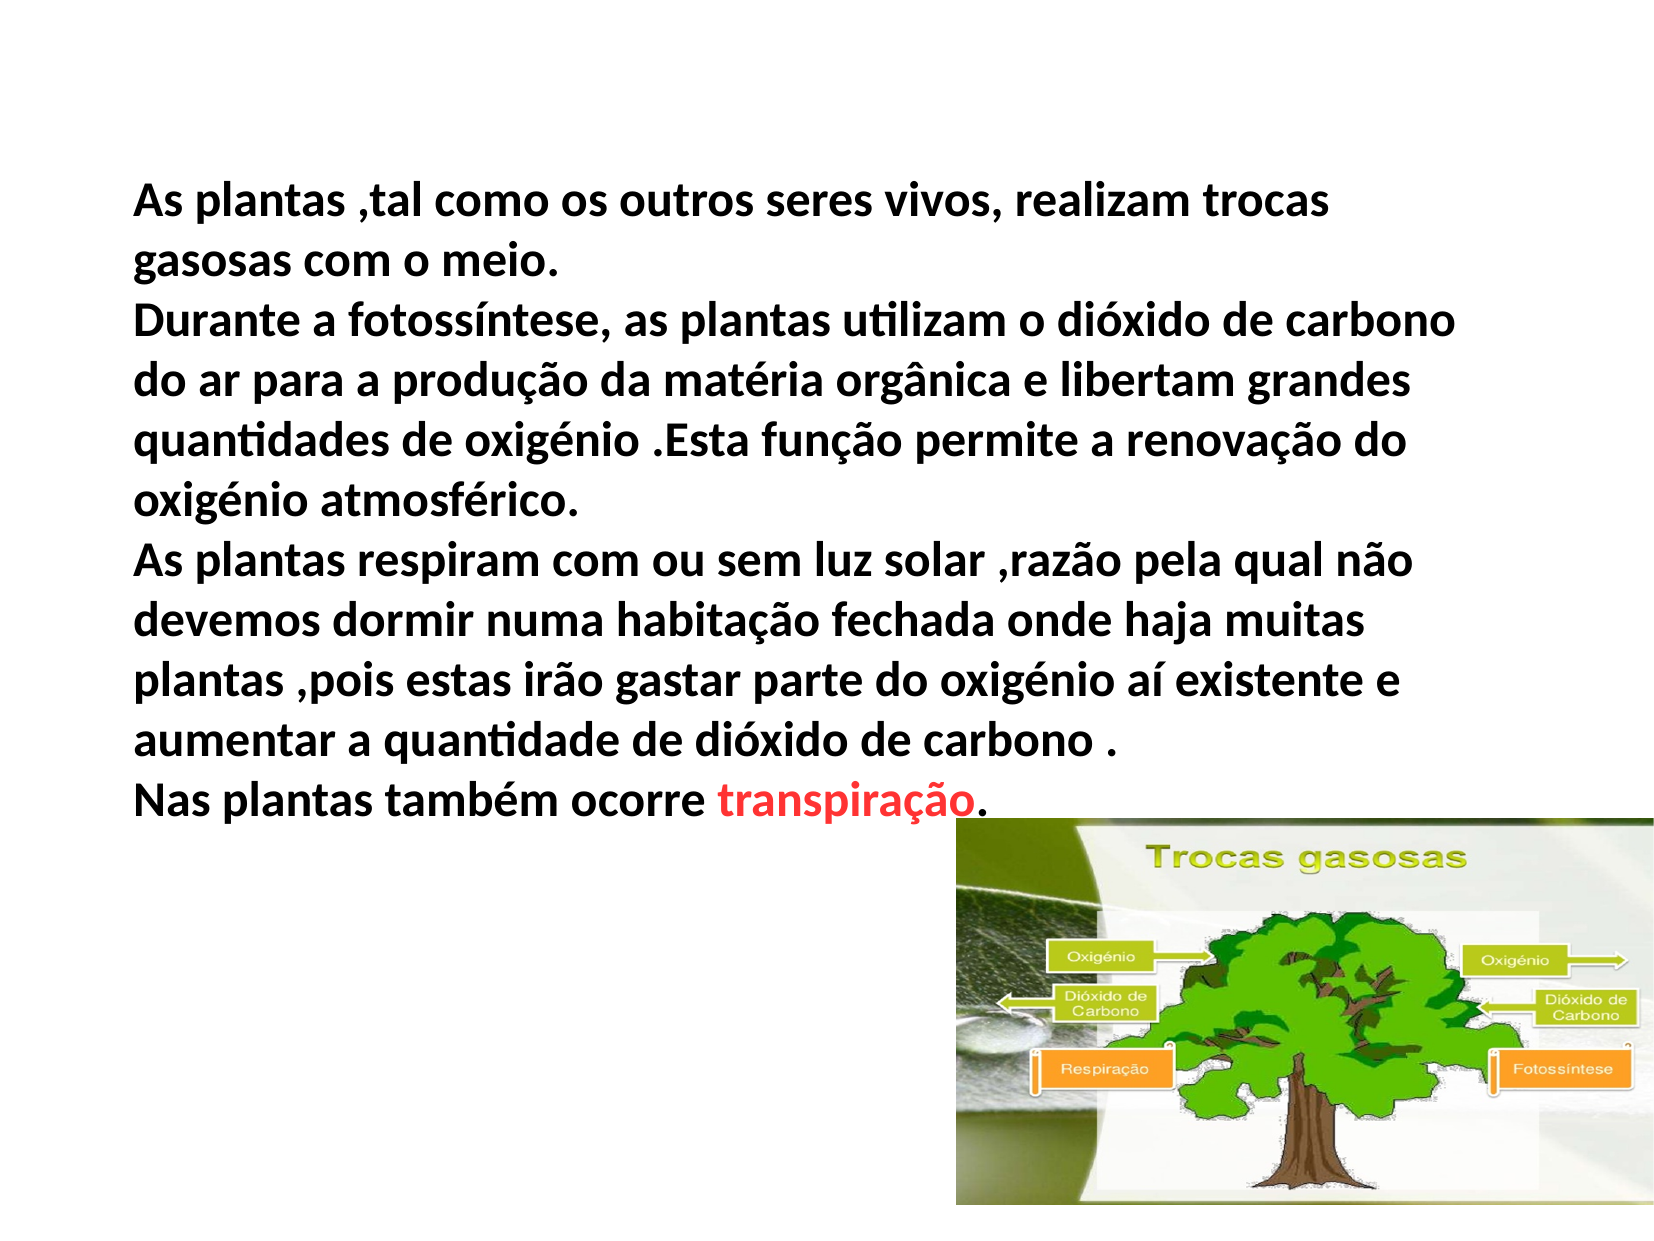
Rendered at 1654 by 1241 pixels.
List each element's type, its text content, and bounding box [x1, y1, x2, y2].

text_box As plantas ,tal como os outros seres vivos, realizam trocas gasosas com o meio. Durante a fotossíntese, as plantas utilizam o dióxido de carbono do ar para a produção da matéria orgânica e libertam grandes quantidades de oxigénio .Esta função permite a renovação do oxigénio atmosférico. As plantas respiram com ou sem luz solar ,razão pela qual não devemos dormir numa habitação fechada onde haja muitas plantas ,pois estas irão gastar parte do oxigénio aí existente e aumentar a quantidade de dióxido de carbono . Nas plantas também ocorre transpiração. [118, 159, 1489, 887]
picture [956, 818, 1654, 1205]
